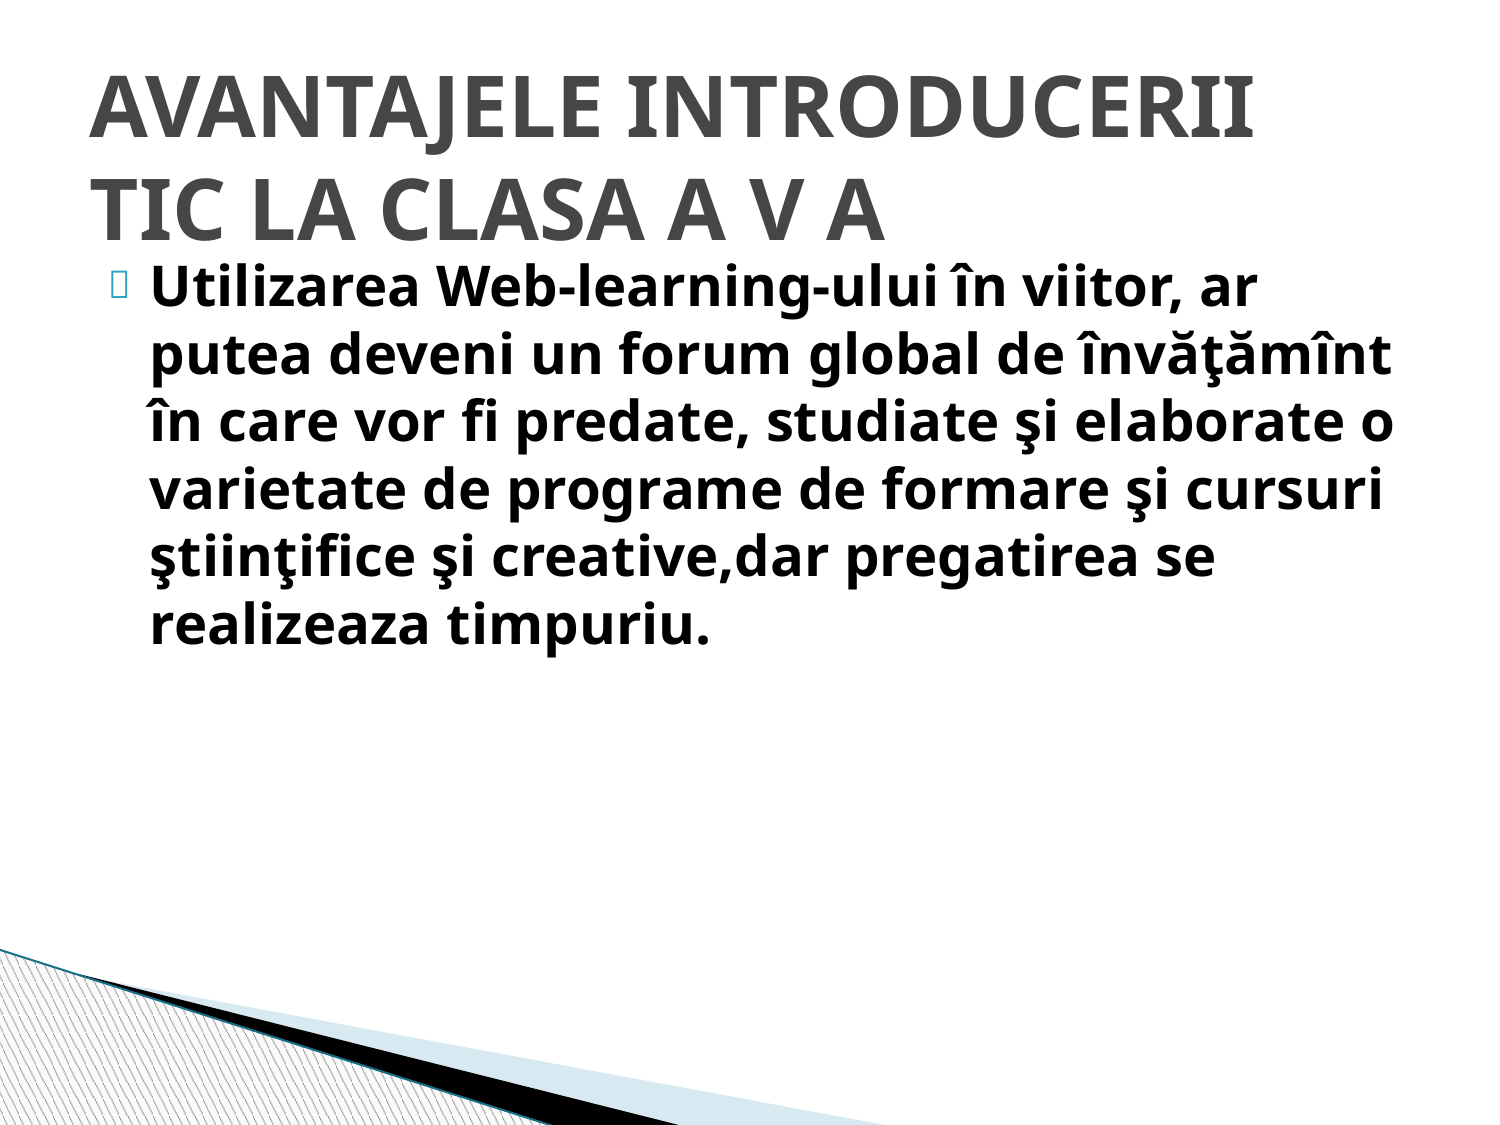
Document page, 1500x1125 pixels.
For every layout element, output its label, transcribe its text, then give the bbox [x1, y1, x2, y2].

list Utilizarea Web-learning-ului în viitor, ar putea deveni un forum global de învăţămînt în care vor fi predate, studiate şi elaborate o varietate de programe de formare şi cursuri ştiinţifice şi creative,dar pregatirea se realizeaza timpuriu. [75, 243, 1425, 986]
title AVANTAJELE INTRODUCERII TIC LA CLASA A V A [75, 45, 1425, 233]
picture [0, 952, 543, 1125]
